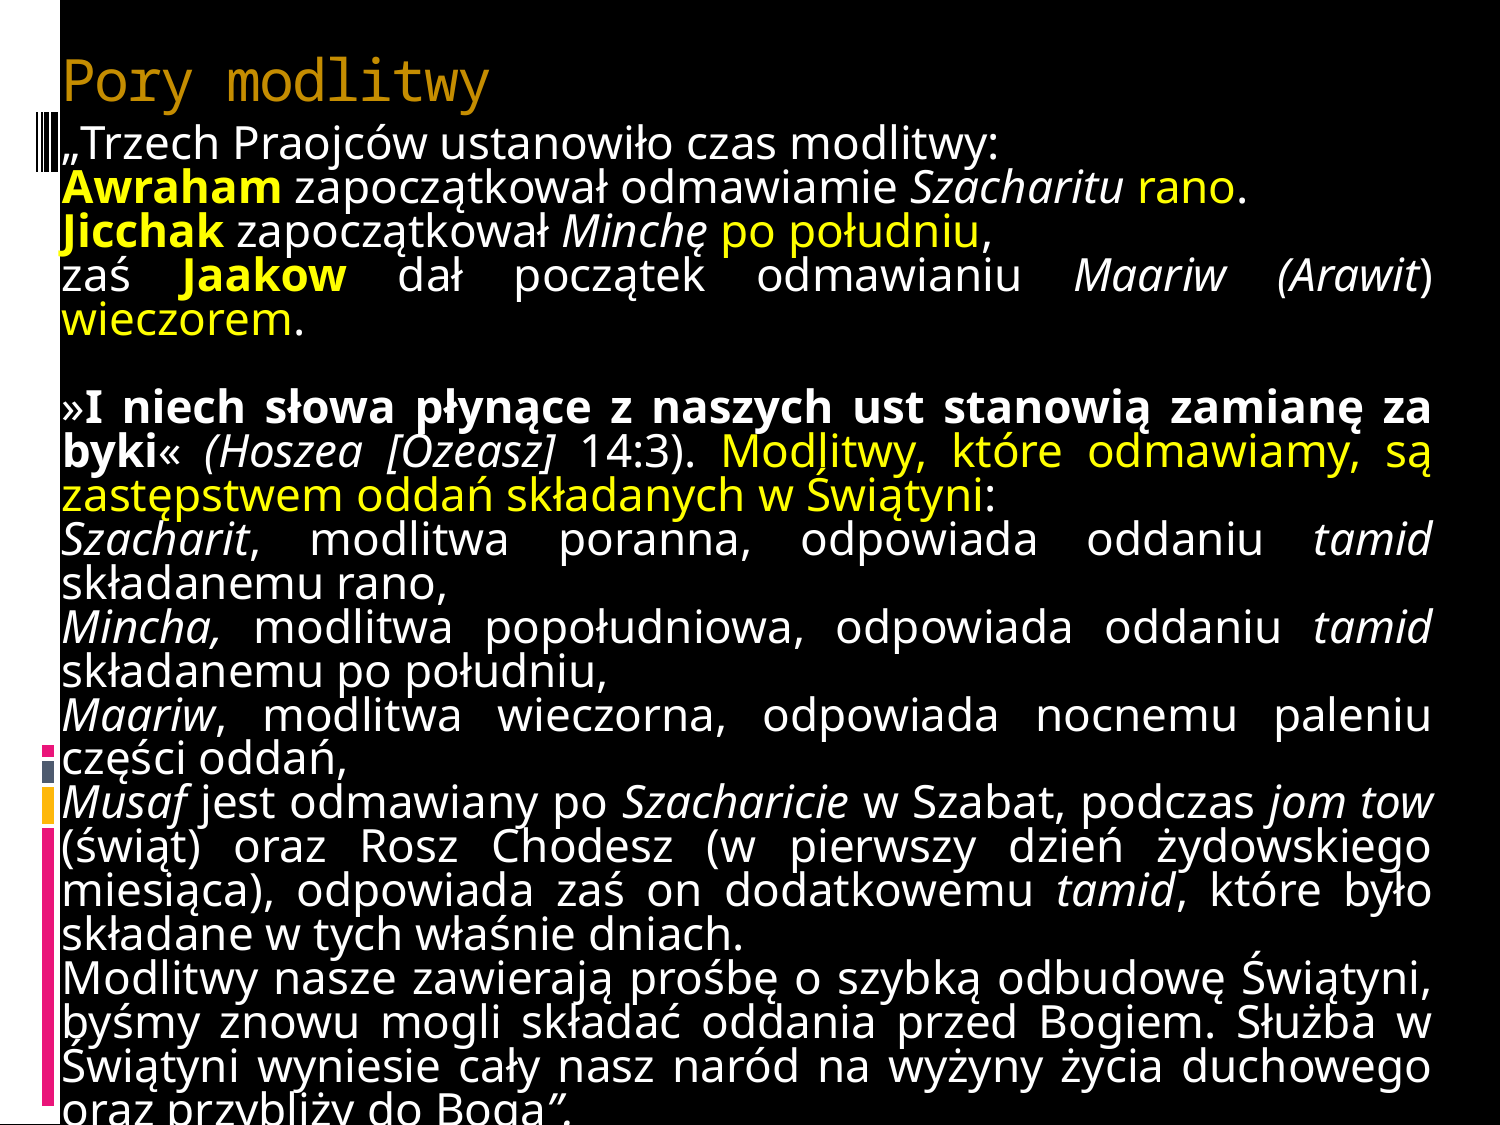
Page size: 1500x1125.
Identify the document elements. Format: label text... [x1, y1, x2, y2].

title Pory modlitwy [46, 35, 1442, 117]
text_box „Trzech Praojców ustanowiło czas modlitwy: Awraham zapoczątkował odmawiamie Szacharitu rano. Jicchak zapoczątkował Minchę po południu, zaś Jaakow dał początek odmawianiu Maariw (Arawit) wieczorem. »I niech słowa płynące z naszych ust stanowią zamianę za byki« (Hoszea [Ozeasz] 14:3). Modlitwy, które odmawiamy, są zastępstwem oddań składanych w Świątyni: Szacharit, modlitwa poranna, odpowiada oddaniu tamid składanemu rano, Mincha, modlitwa popołudniowa, odpowiada oddaniu tamid składanemu po południu, Maariw, modlitwa wieczorna, odpowiada nocnemu paleniu części oddań, Musaf jest odmawiany po Szacharicie w Szabat, podczas jom tow (świąt) oraz Rosz Chodesz (w pierwszy dzień żydowskiego miesiąca), odpowiada zaś on dodatkowemu tamid, które było składane w tych właśnie dniach. Modlitwy nasze zawierają prośbę o szybką odbudowę Świątyni, byśmy znowu mogli składać oddania przed Bogiem. Służba w Świątyni wyniesie cały nasz naród na wyżyny życia duchowego oraz przybliży do Boga”. /rabin Zew Greenwald, Bramy Halachy, Religijne prawo żydowskie , s. 40, Pardes Lauder, Kraków 2005/ [46, 117, 1454, 1067]
